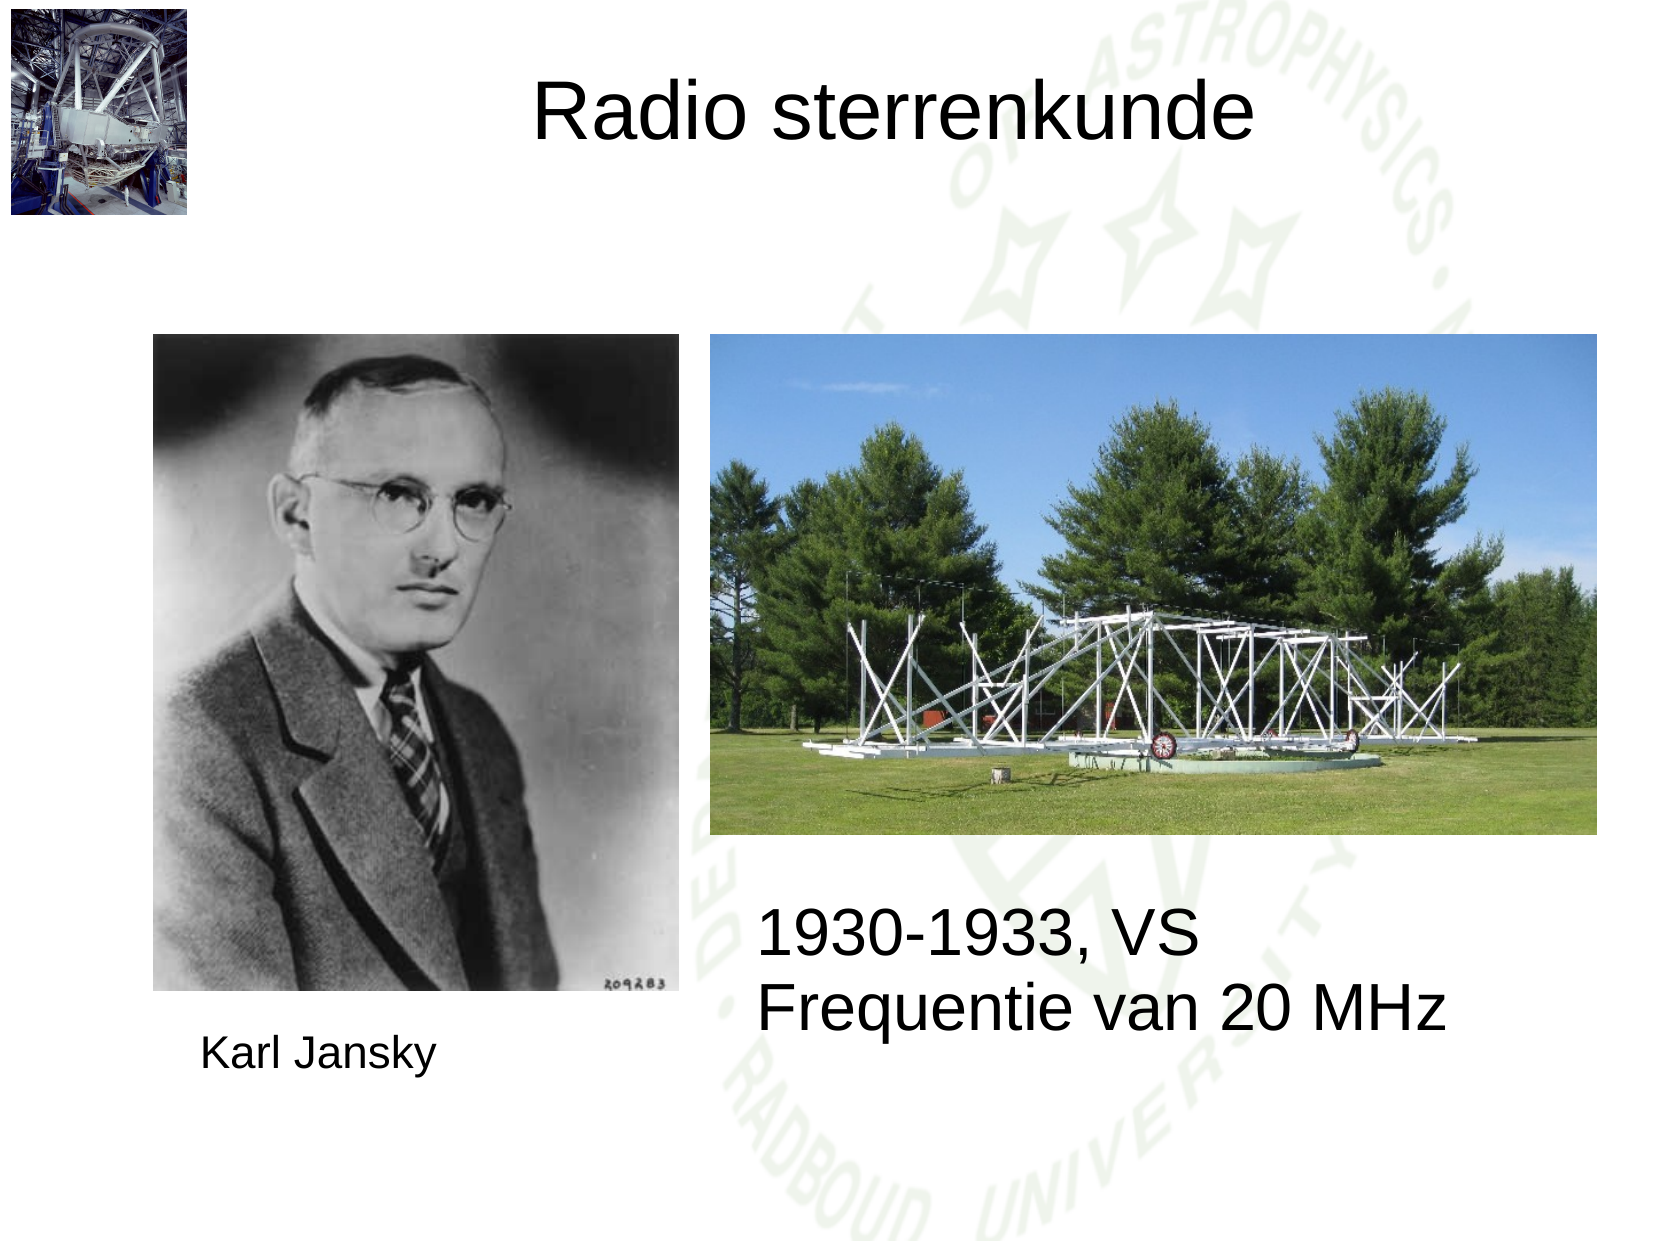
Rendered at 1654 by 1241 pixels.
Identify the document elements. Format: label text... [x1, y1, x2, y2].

text_box Karl Jansky [185, 1019, 481, 1086]
picture [0, 0, 1654, 1241]
text_box Radio sterrenkunde [516, 57, 1273, 165]
text_box 1930-1933, VS Frequentie van 20 MHz [742, 887, 1467, 1053]
